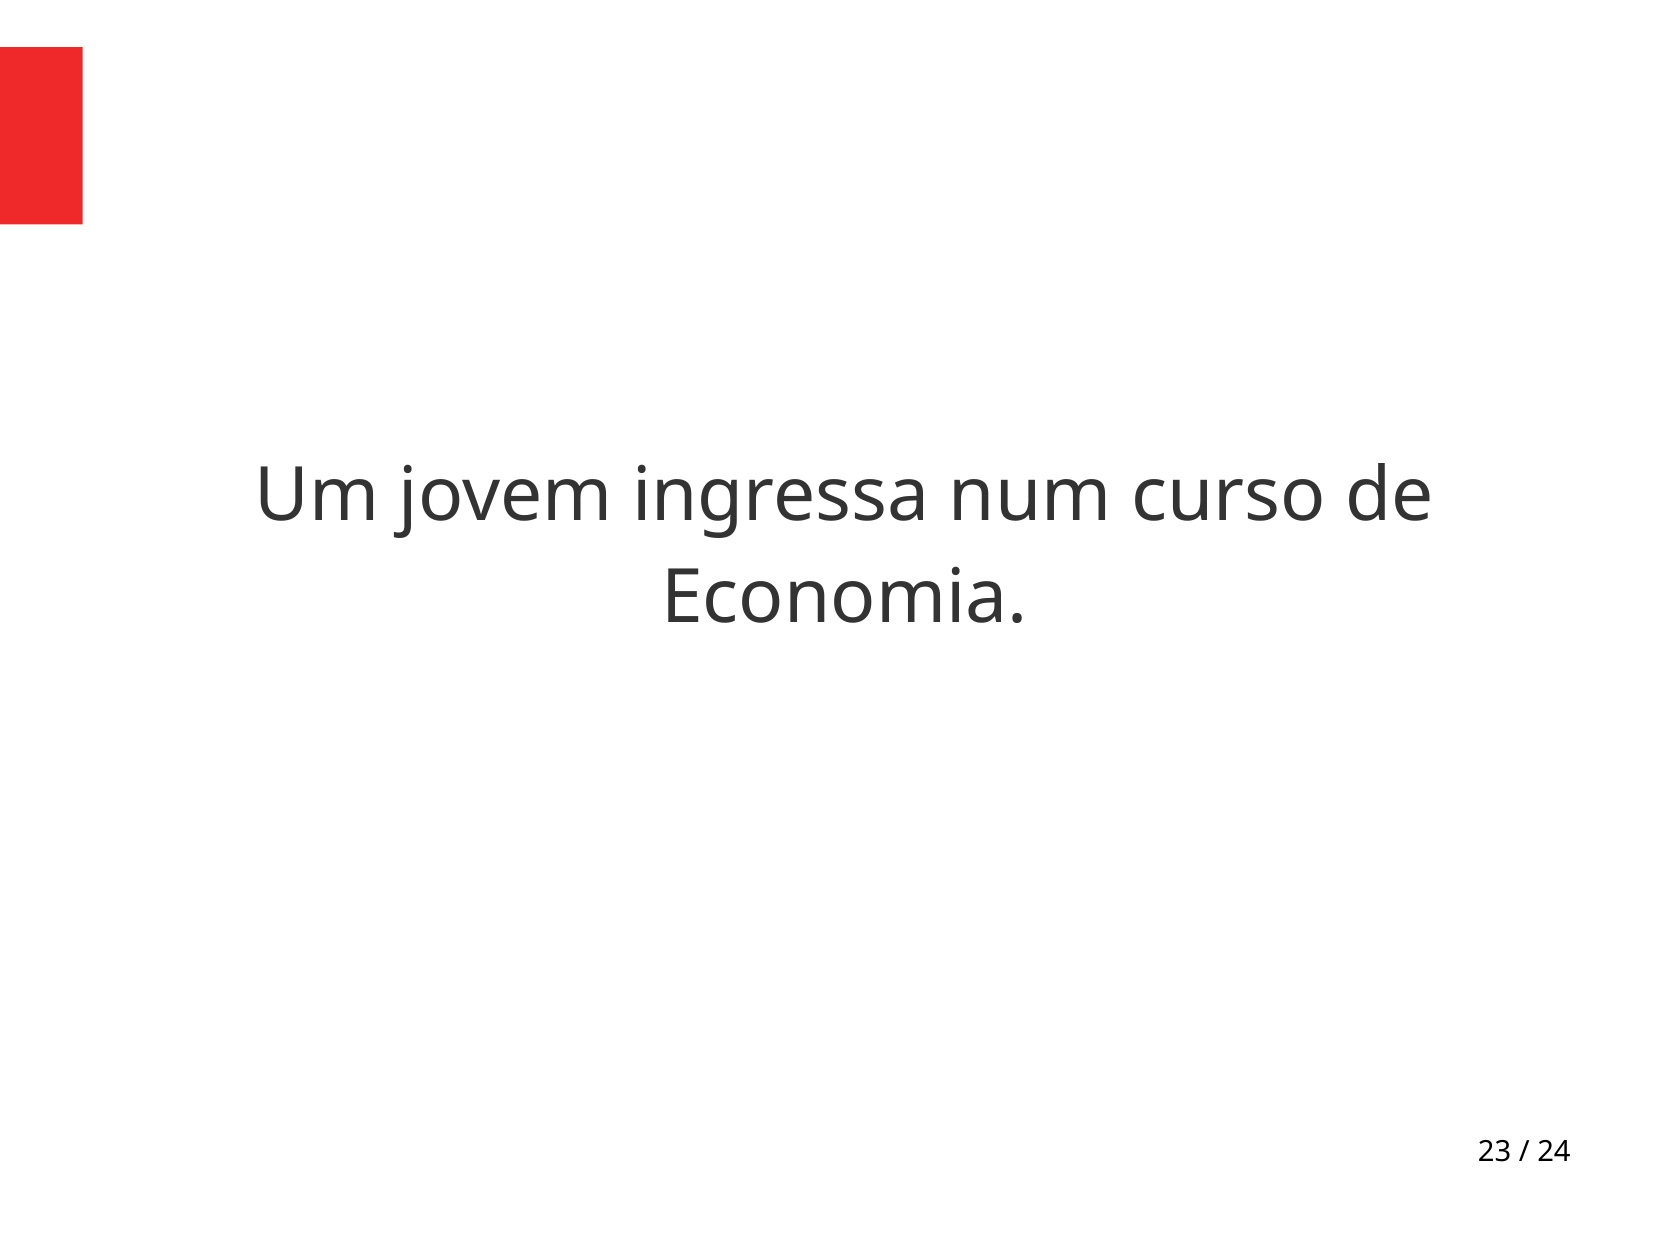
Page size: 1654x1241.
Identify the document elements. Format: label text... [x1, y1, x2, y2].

title Um jovem ingressa num curso de Economia. [118, 435, 1571, 650]
